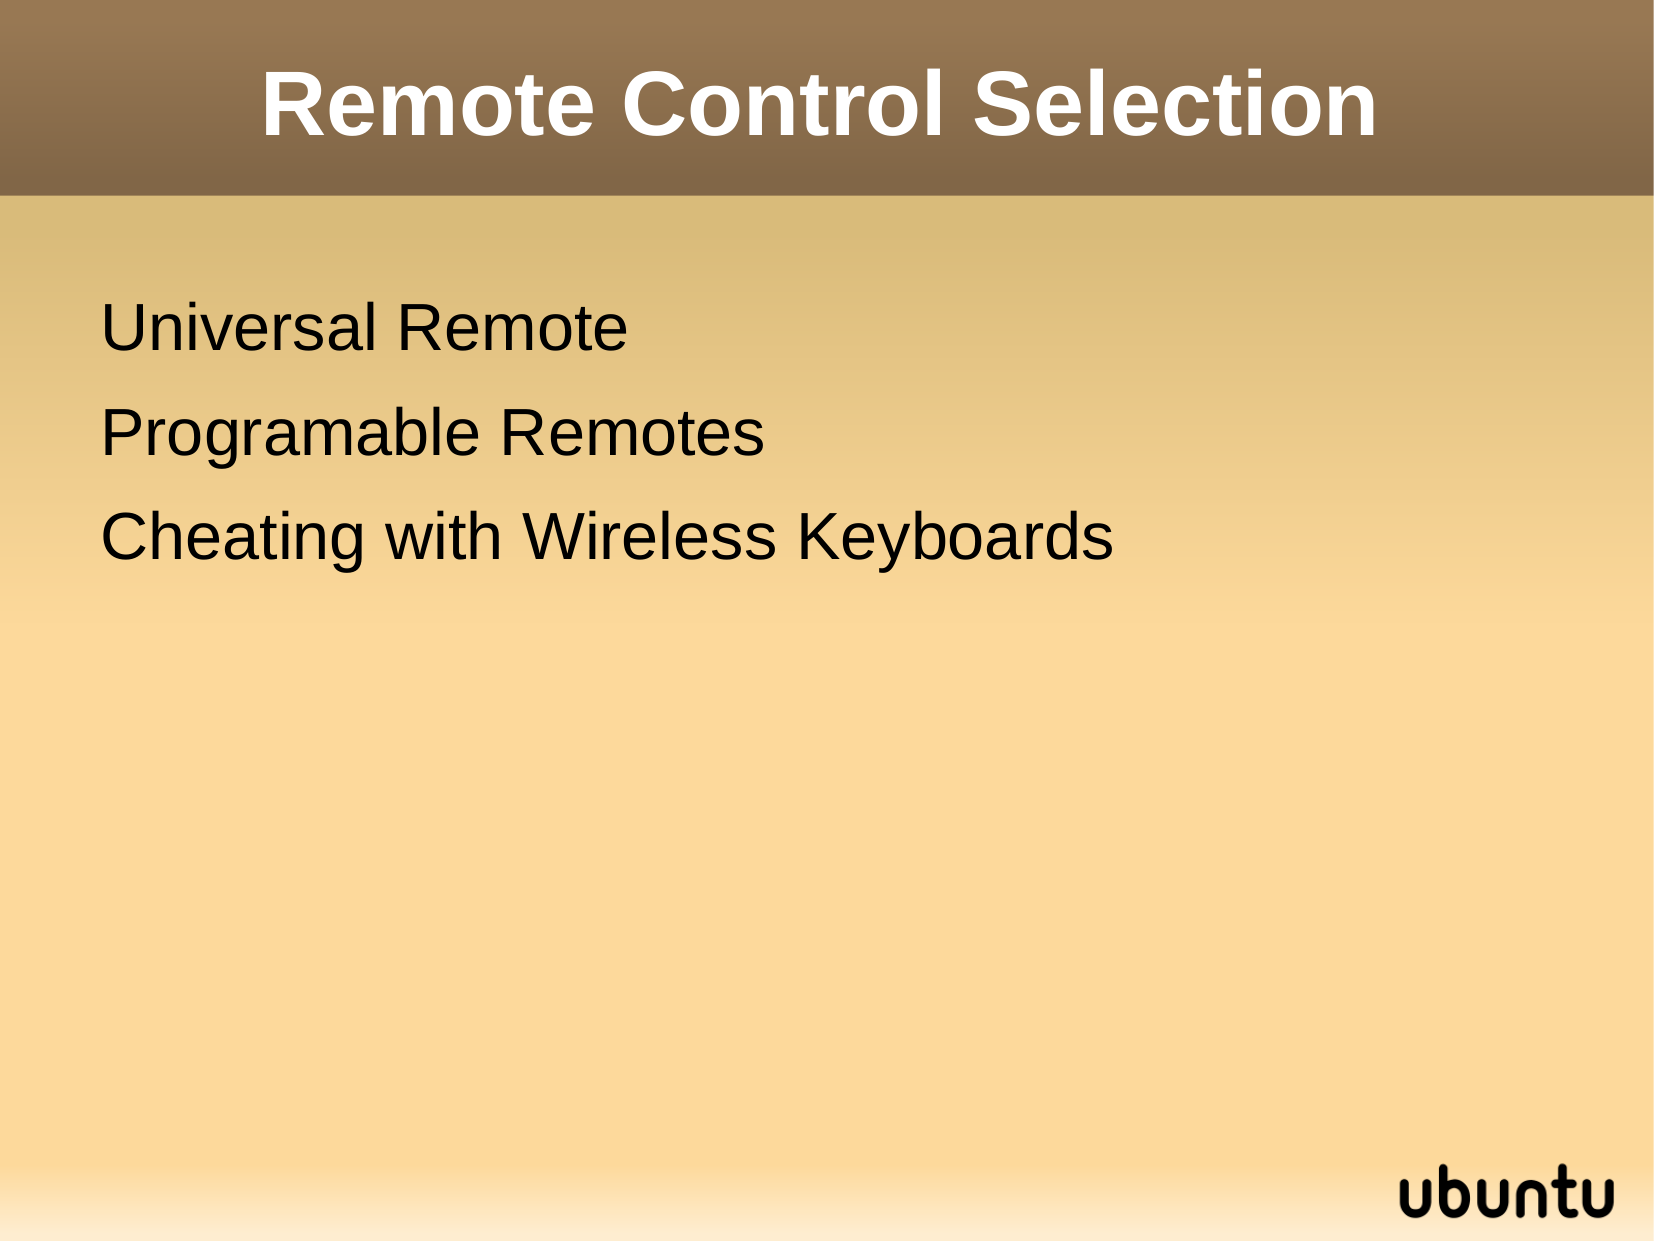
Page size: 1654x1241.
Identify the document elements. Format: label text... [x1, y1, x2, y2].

list Universal Remote Programable Remotes Cheating with Wireless Keyboards [82, 290, 1571, 1094]
picture [0, 0, 1654, 1241]
title Remote Control Selection [76, 7, 1565, 200]
